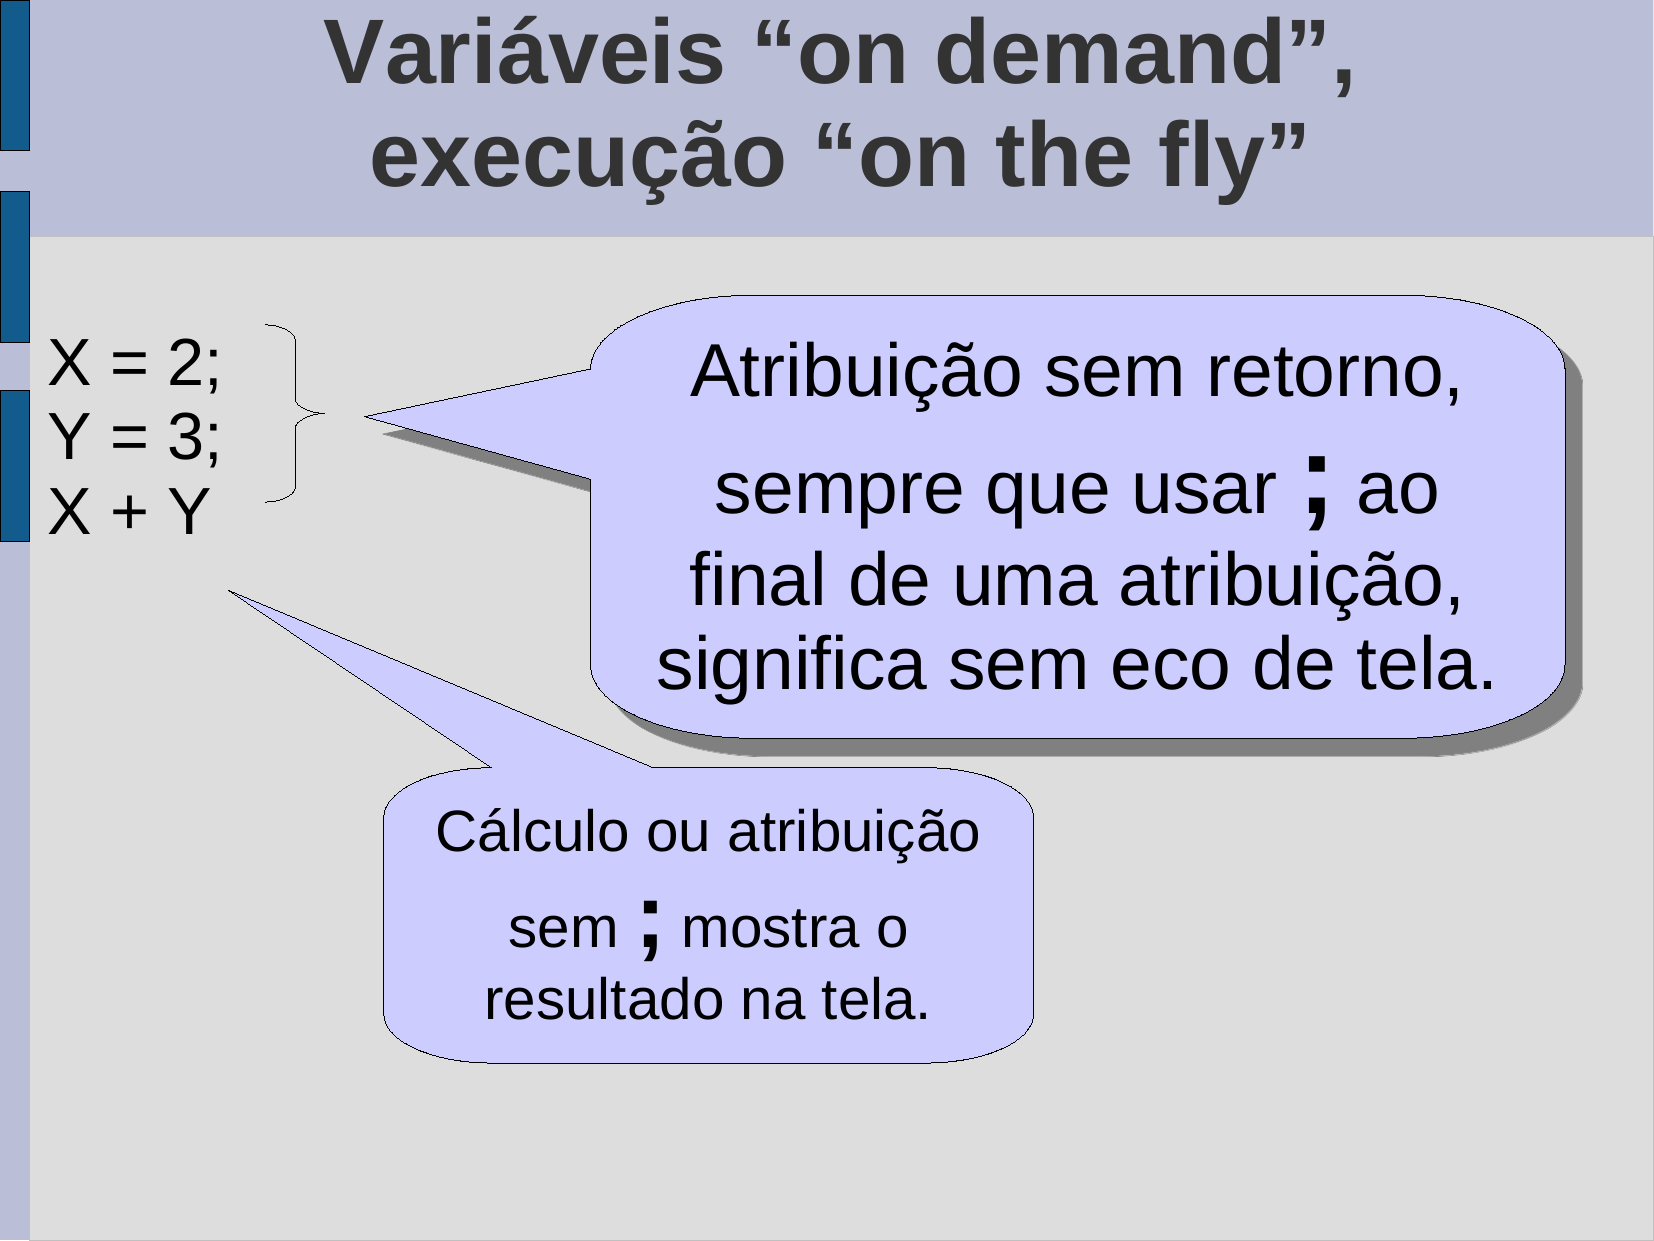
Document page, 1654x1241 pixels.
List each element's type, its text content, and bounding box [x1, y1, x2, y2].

text_box Atribuição sem retorno, sempre que usar ; ao final de uma atribuição, significa sem eco de tela. [364, 295, 1566, 739]
title Variáveis “on demand”, execução “on the fly” [29, 0, 1654, 208]
list X = 2; Y = 3; X + Y [29, 324, 384, 1211]
text_box Cálculo ou atribuição sem ; mostra o resultado na tela. [228, 590, 1034, 1064]
